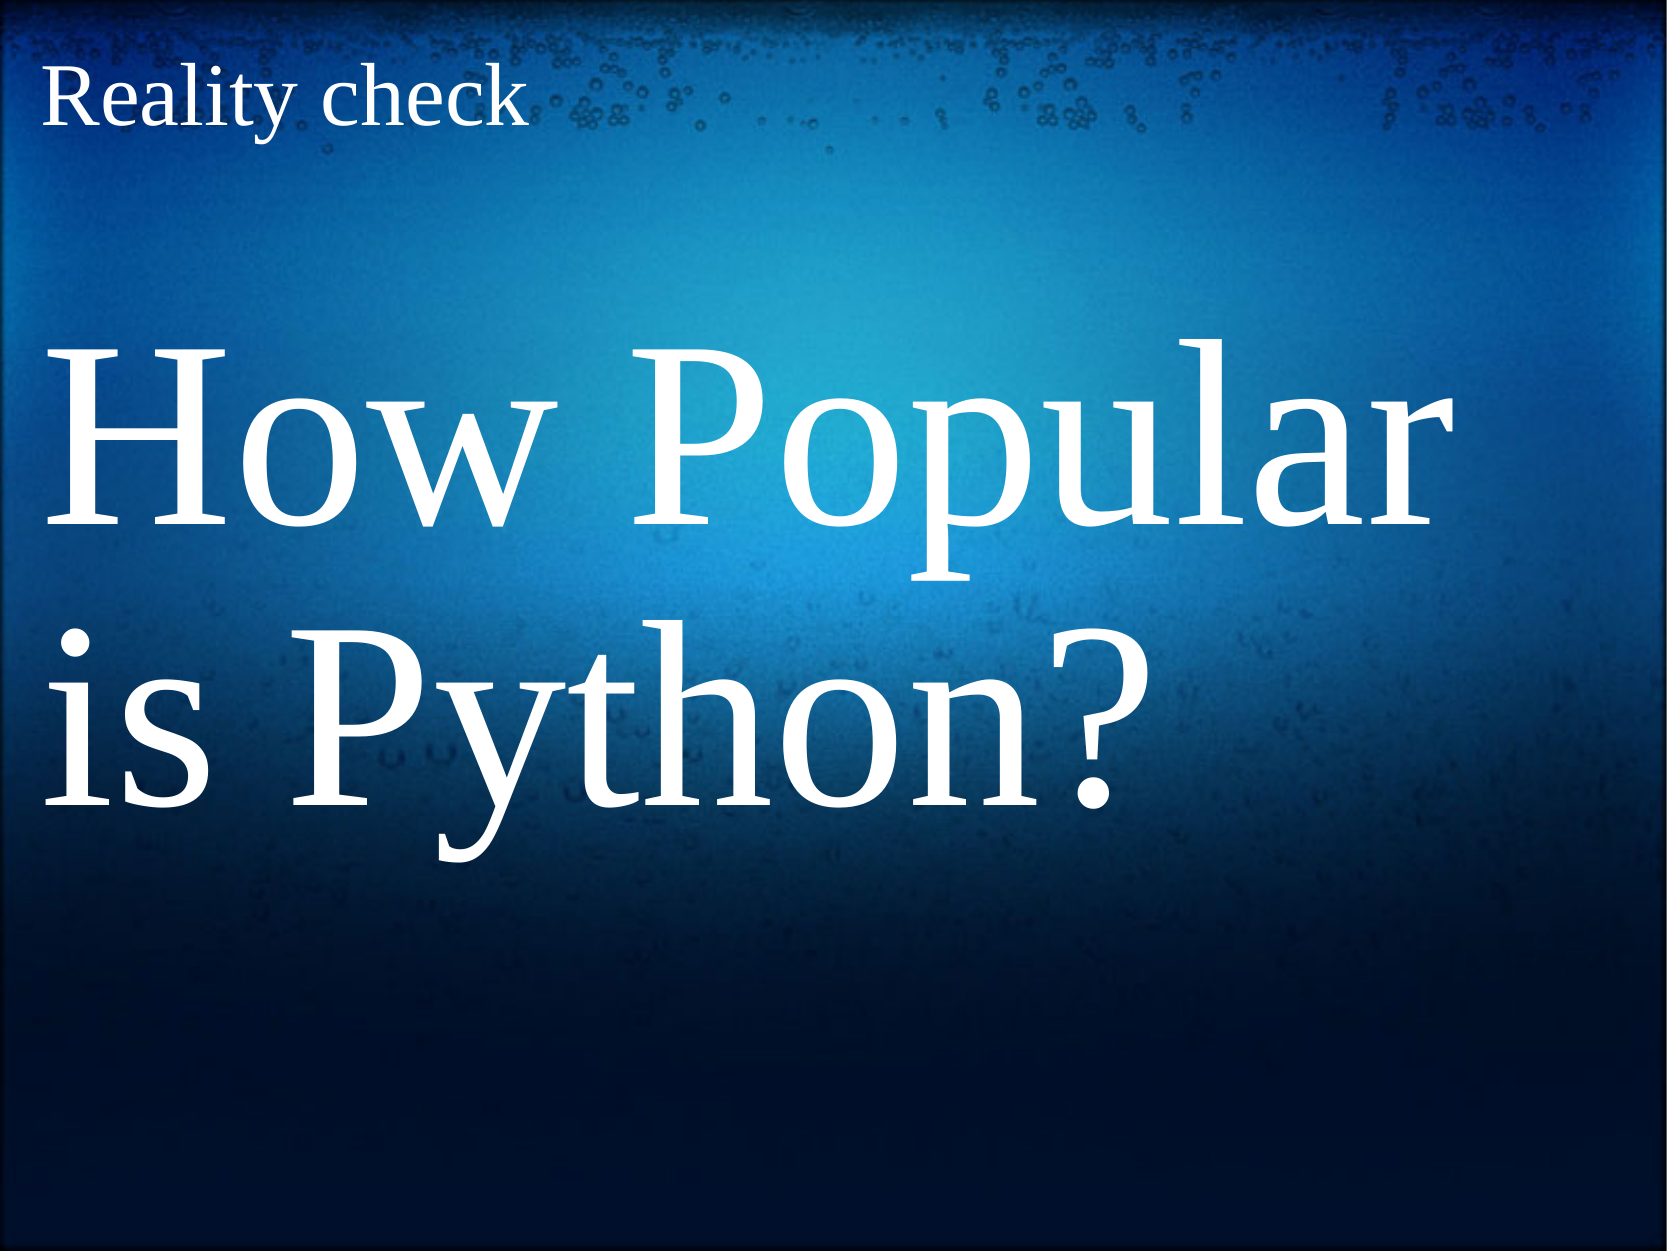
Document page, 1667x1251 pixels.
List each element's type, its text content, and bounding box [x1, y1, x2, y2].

list How Popular is Python? [40, 300, 1627, 1201]
picture [0, 0, 1667, 1251]
title Reality check [40, 50, 1627, 201]
